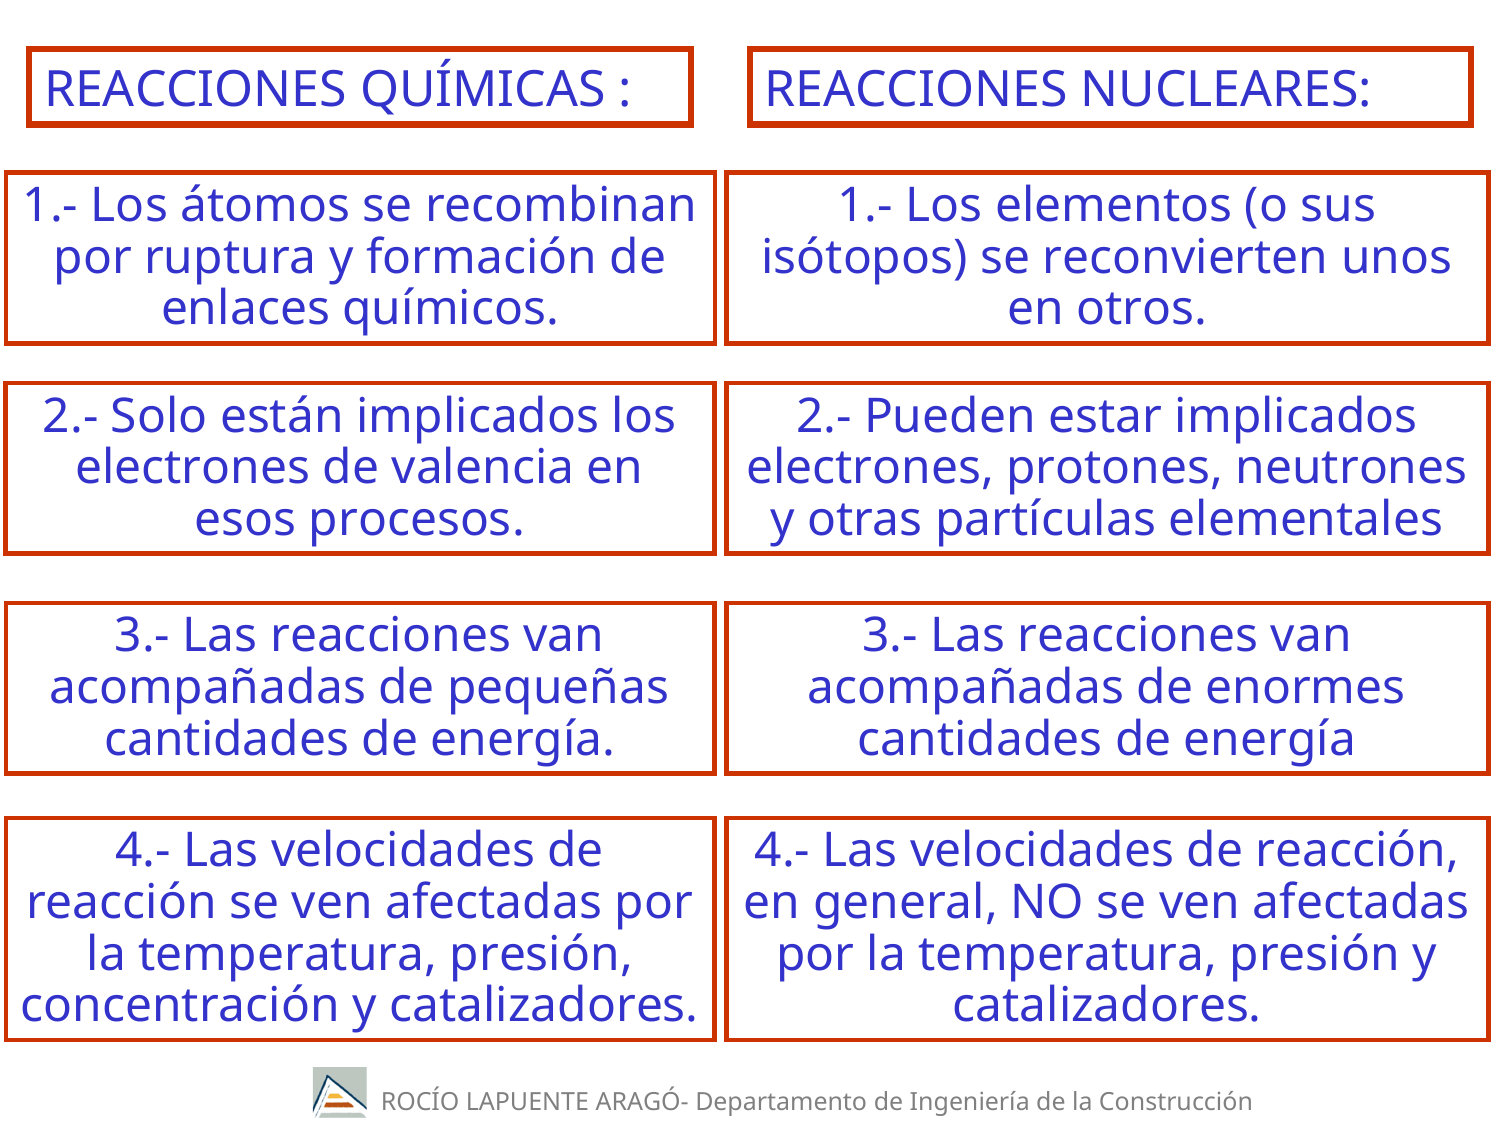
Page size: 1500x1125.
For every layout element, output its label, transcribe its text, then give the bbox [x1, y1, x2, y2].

text_box 1.- Los elementos (o sus isótopos) se reconvierten unos en otros. [726, 172, 1489, 344]
text_box 2.- Solo están implicados los electrones de valencia en esos procesos. [5, 383, 715, 554]
text_box 4.- Las velocidades de reacción se ven afectadas por la temperatura, presión, concentración y catalizadores. [5, 817, 715, 1041]
text_box 3.- Las reacciones van acompañadas de pequeñas cantidades de energía. [5, 602, 715, 774]
text_box 1.- Los átomos se recombinan por ruptura y formación de enlaces químicos. [5, 172, 715, 344]
text_box 3.- Las reacciones van acompañadas de enormes cantidades de energía [726, 602, 1489, 774]
text_box 4.- Las velocidades de reacción, en general, NO se ven afectadas por la temperatura, presión y catalizadores. [726, 817, 1489, 1041]
text_box REACCIONES QUÍMICAS : [29, 48, 691, 125]
text_box 2.- Pueden estar implicados electrones, protones, neutrones y otras partículas elementales [726, 383, 1489, 554]
text_box REACCIONES NUCLEARES: [750, 48, 1471, 125]
